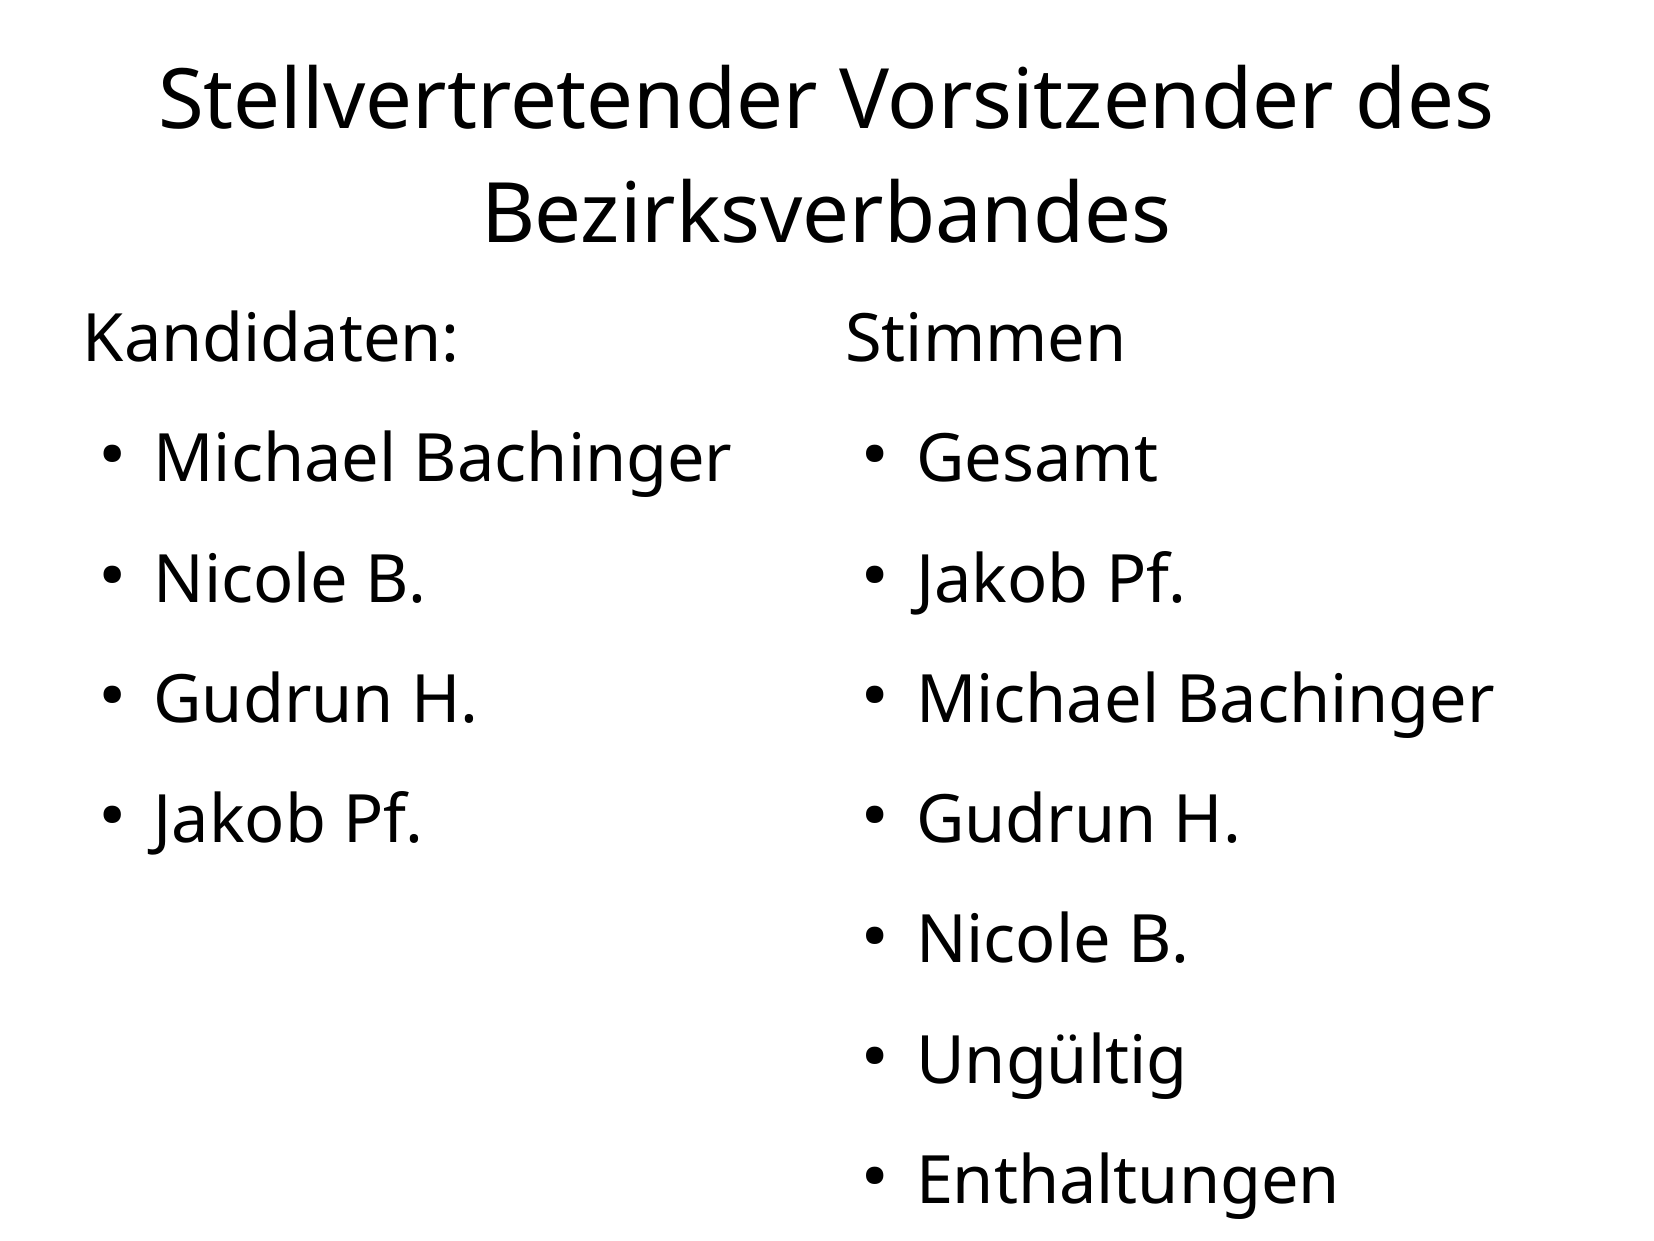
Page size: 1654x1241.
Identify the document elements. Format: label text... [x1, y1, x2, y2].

list Kandidaten: Michael Bachinger Nicole B. Gudrun H. Jakob Pf. [82, 290, 809, 1094]
title Stellvertretender Vorsitzender des Bezirksverbandes [82, 51, 1571, 255]
list Stimmen Gesamt Jakob Pf. Michael Bachinger Gudrun H. Nicole B. Ungültig Enthaltungen [845, 290, 1572, 1143]
